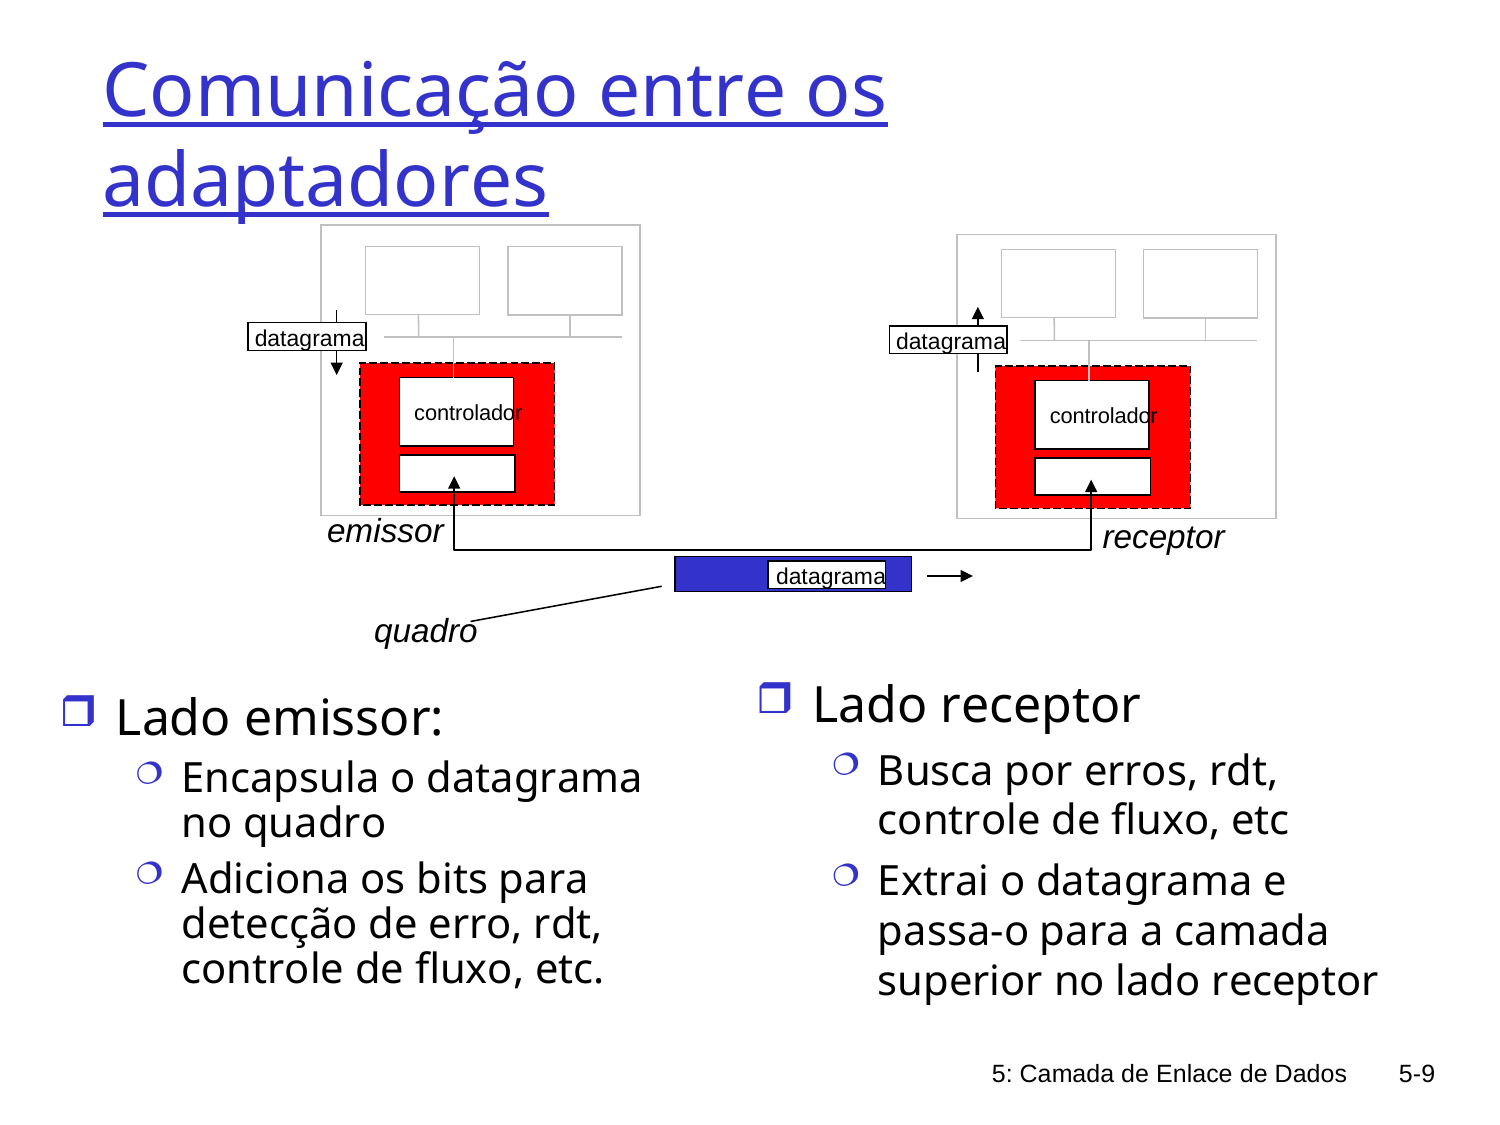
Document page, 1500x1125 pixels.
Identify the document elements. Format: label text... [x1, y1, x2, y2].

text_box datagrama [761, 553, 901, 597]
list Lado emissor: Encapsula o datagrama no quadro Adiciona os bits para detecção de erro, rdt, controle de fluxo, etc. [44, 684, 712, 1006]
text_box emissor [312, 501, 459, 558]
text_box receptor [1088, 507, 1240, 563]
text_box [321, 225, 641, 516]
text_box [674, 556, 761, 592]
text_box emissor [455, 501, 459, 549]
text_box datagrama [240, 315, 380, 359]
text_box 5: Camada de Enlace de Dados [837, 1050, 1339, 1125]
text_box [901, 556, 912, 592]
text_box 5-<número> [1339, 1050, 1451, 1125]
text_box quadro [359, 601, 493, 658]
text_box controlador [399, 377, 514, 446]
text_box datagrama [881, 318, 1022, 362]
text_box [956, 234, 1276, 519]
list Lado receptor Busca por erros, rdt, controle de fluxo, etc Extrai o datagrama e passa-o para a camada superior no lado receptor [741, 665, 1413, 1012]
title Comunicação entre os adaptadores [87, 37, 1363, 225]
text_box controlador [1035, 380, 1150, 449]
